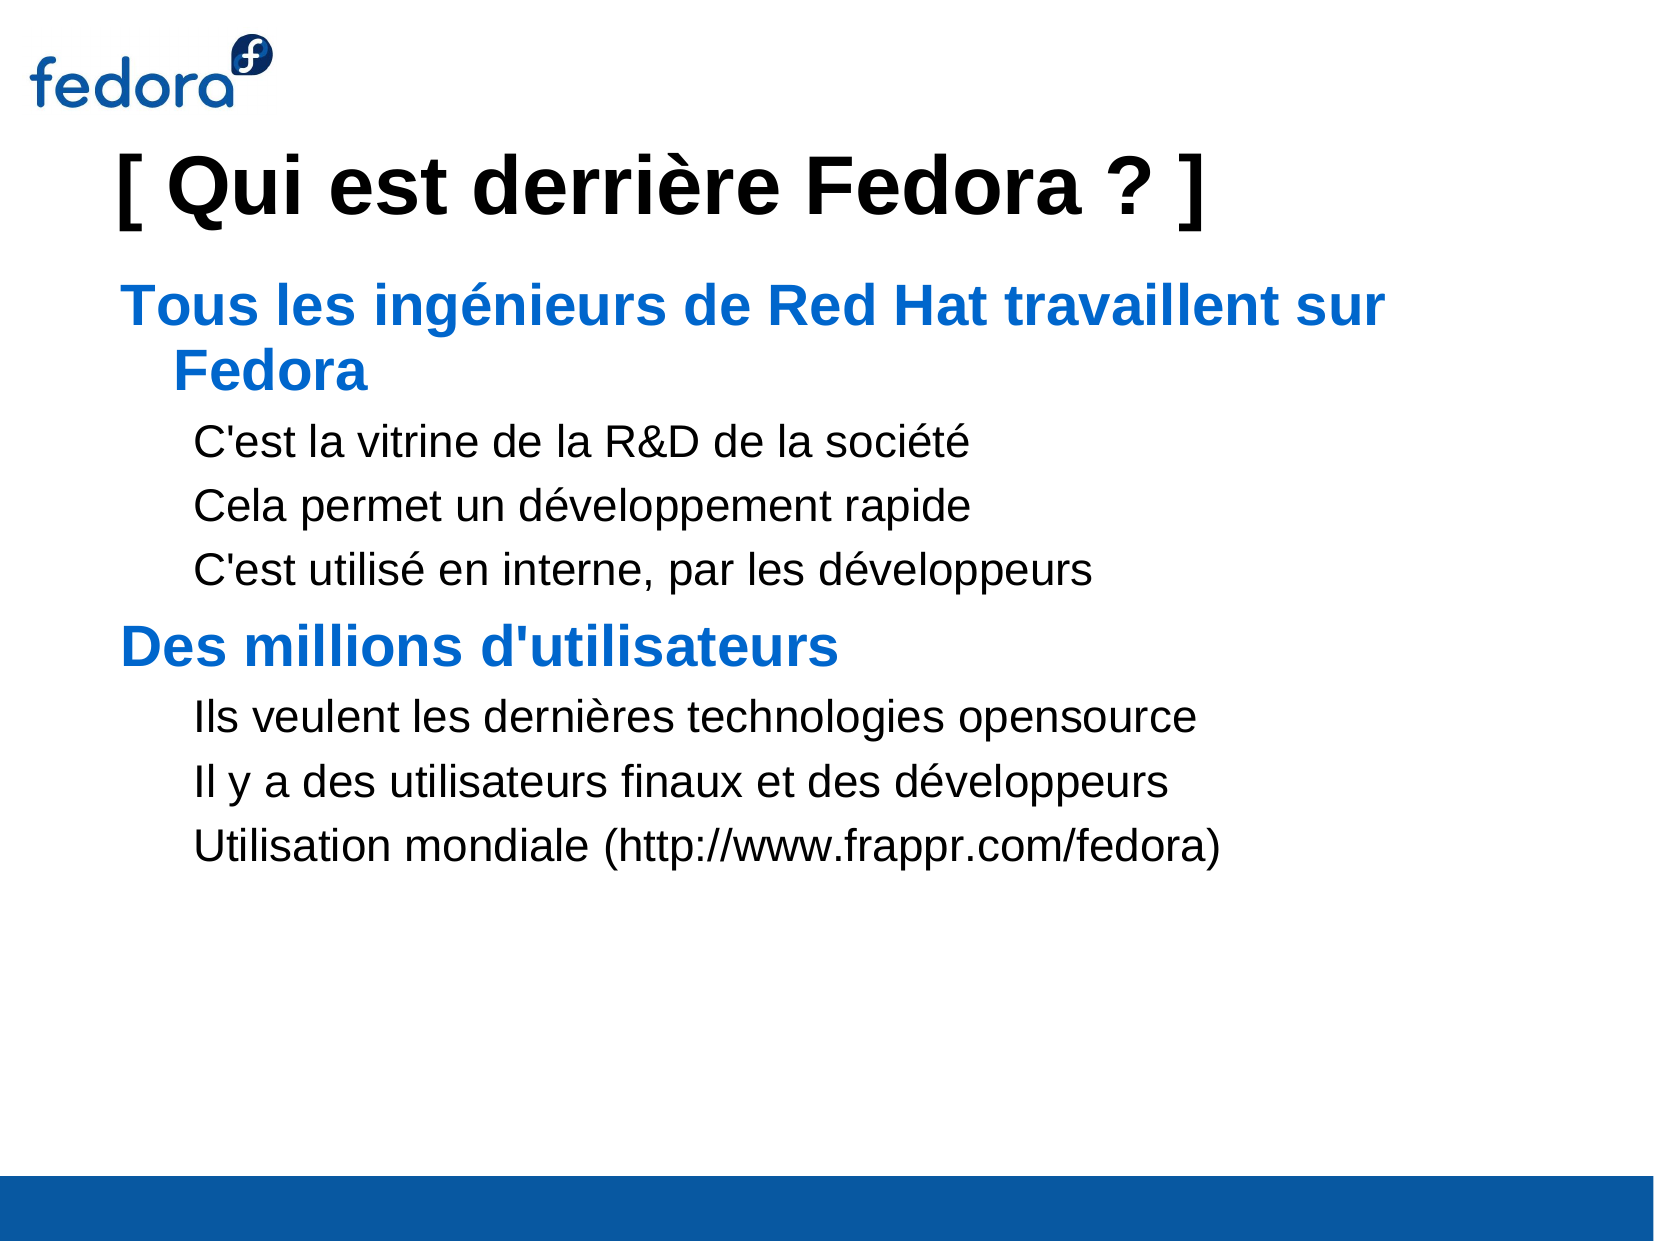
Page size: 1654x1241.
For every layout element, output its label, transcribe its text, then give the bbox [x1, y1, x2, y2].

picture [0, 1176, 1654, 1241]
list Tous les ingénieurs de Red Hat travaillent sur Fedora C'est la vitrine de la R&D de la société Cela permet un développement rapide C'est utilisé en interne, par les développeurs Des millions d'utilisateurs Ils veulent les dernières technologies opensource Il y a des utilisateurs finaux et des développeurs Utilisation mondiale (http://www.frappr.com/fedora) [118, 272, 1523, 1092]
picture [22, 27, 277, 115]
title [ Qui est derrière Fedora ? ] [115, 81, 1521, 290]
